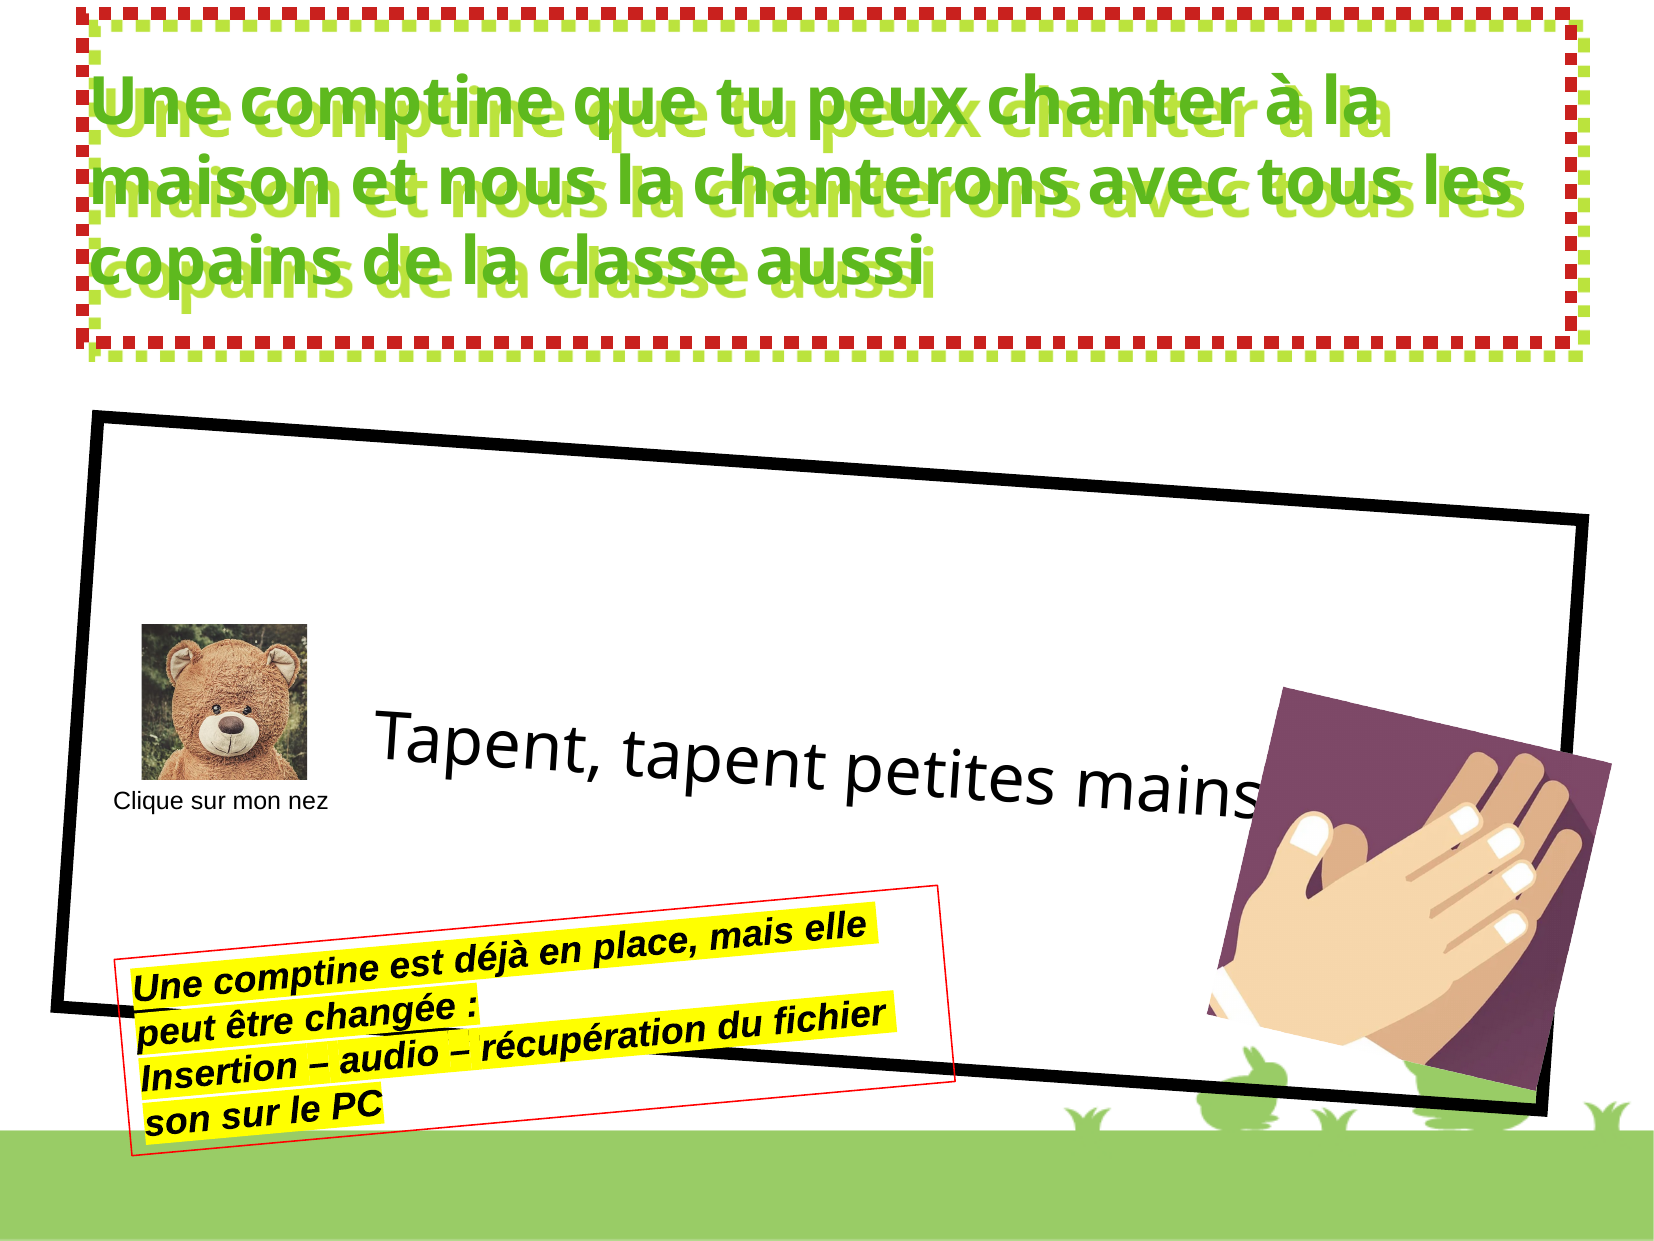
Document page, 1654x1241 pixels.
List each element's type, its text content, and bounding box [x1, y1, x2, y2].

picture [0, 0, 1654, 1241]
title Une comptine que tu peux chanter à la maison et nous la chanterons avec tous les copains de la classe aussi [82, 13, 1571, 343]
text_box Clique sur mon nez [76, 779, 367, 823]
subtitle Tapent, tapent petites mains [56, 416, 1583, 1111]
